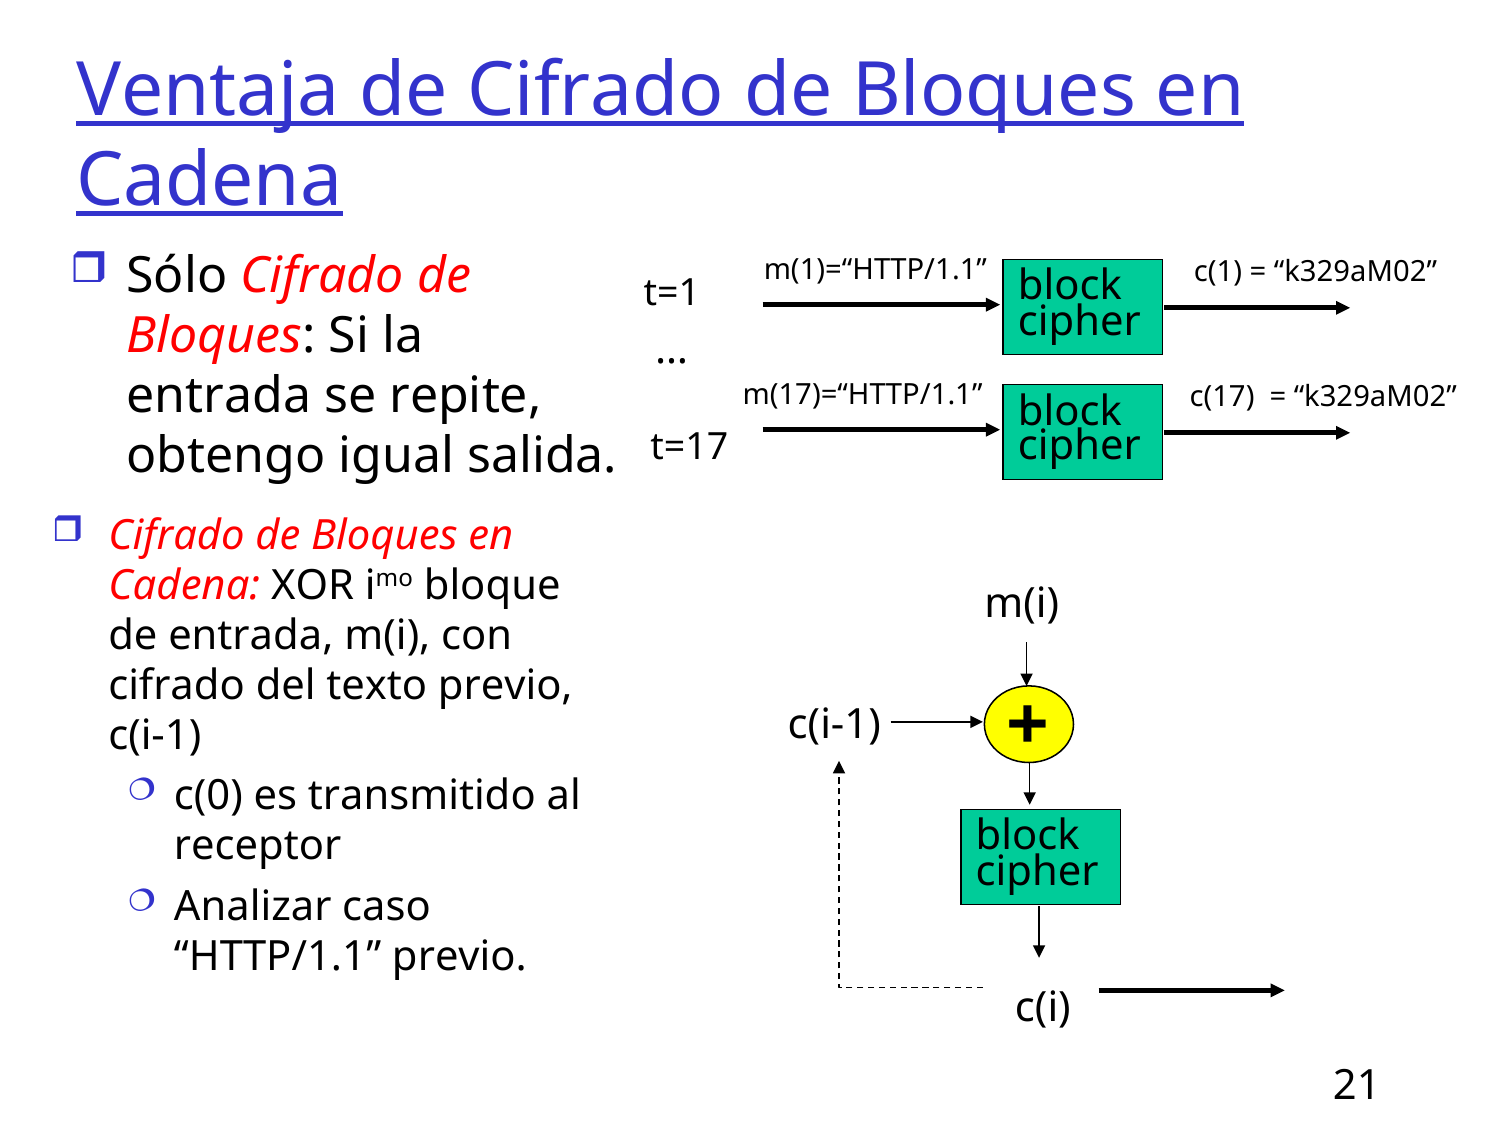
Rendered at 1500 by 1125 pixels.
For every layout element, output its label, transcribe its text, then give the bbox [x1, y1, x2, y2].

text_box + [992, 667, 1065, 774]
text_box block cipher [1003, 259, 1163, 355]
text_box block cipher [960, 809, 1121, 905]
text_box block cipher [1003, 384, 1163, 480]
text_box t=17 [635, 414, 744, 475]
text_box [984, 702, 992, 746]
text_box m(i) [969, 568, 1074, 634]
title Ventaja de Cifrado de Bloques en Cadena [61, 32, 1362, 229]
text_box c(1) = “k329aM02” [1179, 244, 1453, 295]
text_box m(1)=“HTTP/1.1” [748, 242, 1003, 294]
list Sólo Cifrado de Bloques: Si la entrada se repite, obtengo igual salida. [55, 235, 636, 521]
text_box Cifrado de Bloques en Cadena: XOR imo bloque de entrada, m(i), con cifrado del texto previo, c(i-1) c(0) es transmitido al receptor Analizar caso “HTTP/1.1” previo. [37, 499, 633, 1071]
text_box … [640, 314, 704, 381]
text_box c(i) [1000, 972, 1086, 1038]
text_box t=1 [628, 259, 715, 321]
text_box [1065, 701, 1074, 747]
text_box c(17) = “k329aM02” [1174, 369, 1473, 420]
text_box m(17)=“HTTP/1.1” [727, 367, 998, 419]
text_box c(i-1) [772, 688, 896, 755]
